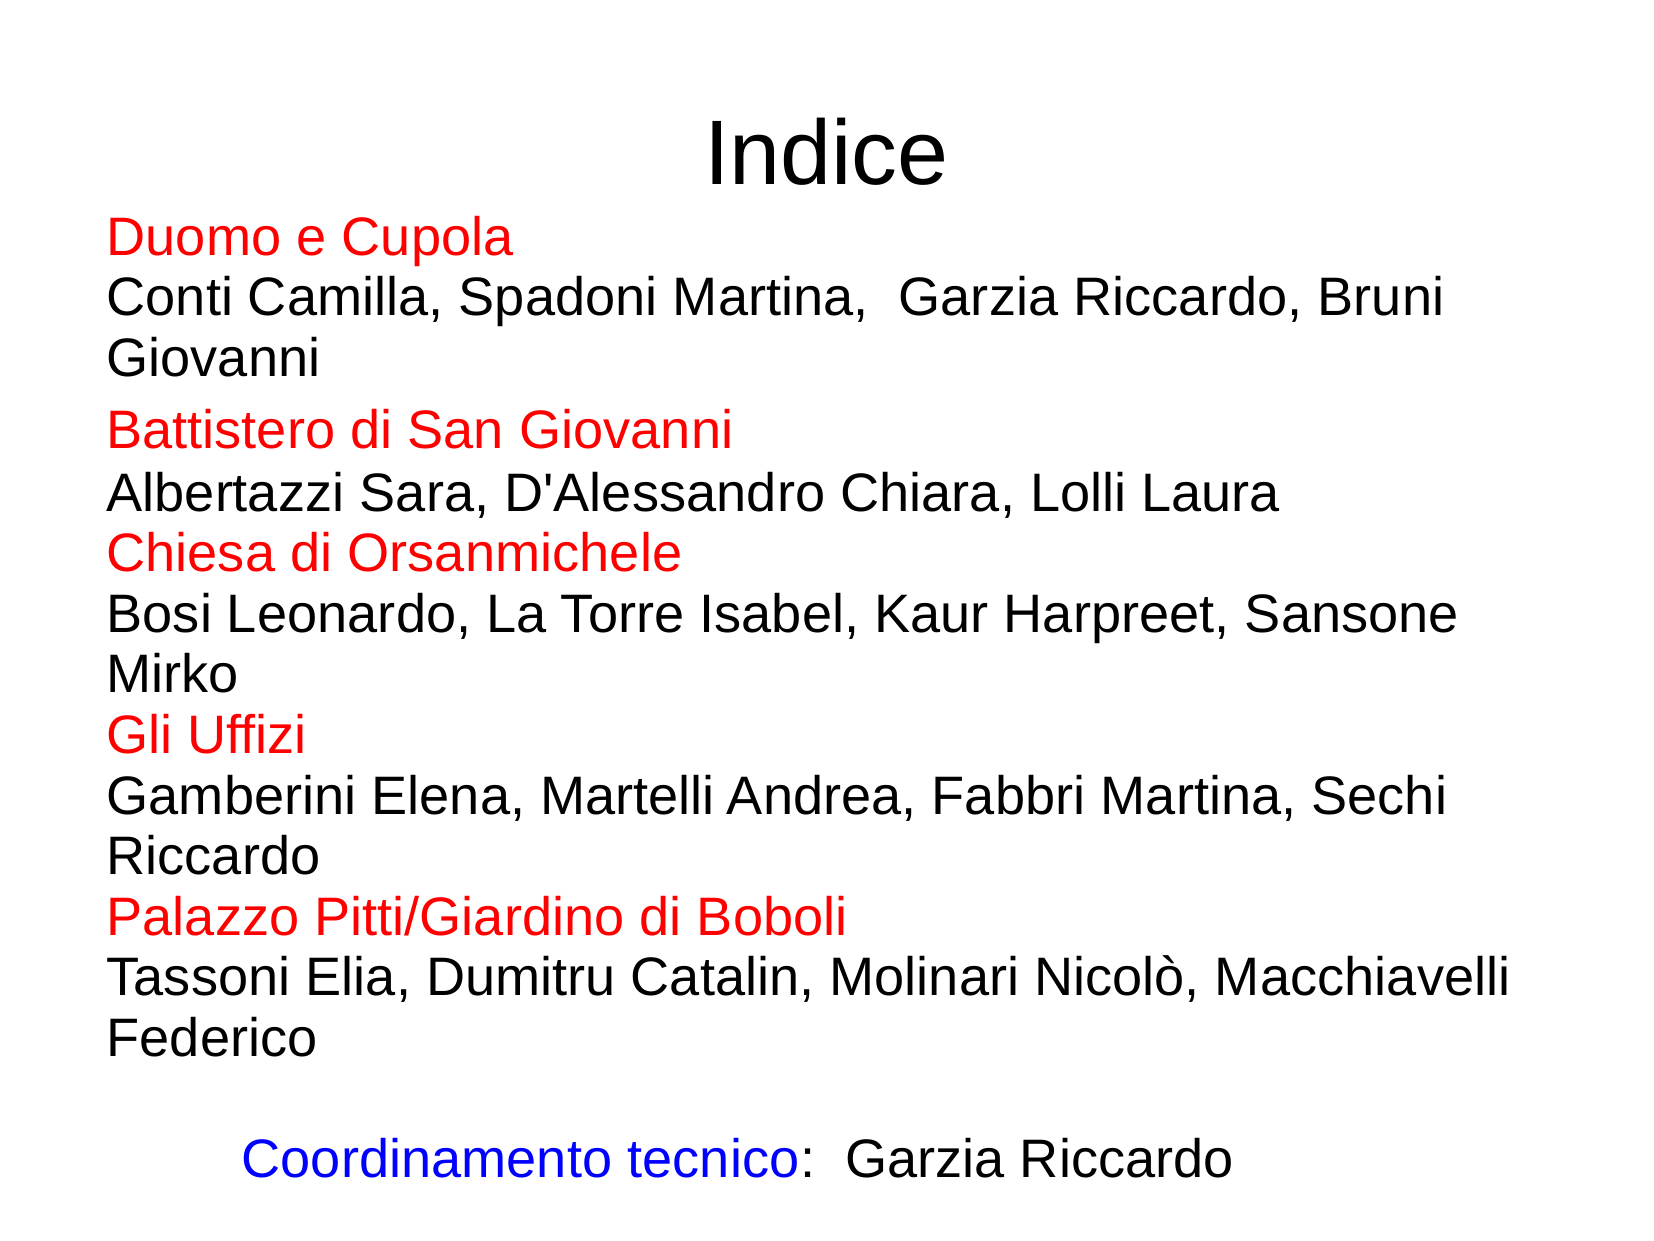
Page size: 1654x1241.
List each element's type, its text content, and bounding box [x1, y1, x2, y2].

subtitle Duomo e Cupola Conti Camilla, Spadoni Martina, Garzia Riccardo, Bruni Giovanni Battistero di San Giovanni Albertazzi Sara, D'Alessandro Chiara, Lolli Laura Chiesa di Orsanmichele Bosi Leonardo, La Torre Isabel, Kaur Harpreet, Sansone Mirko Gli Uffizi Gamberini Elena, Martelli Andrea, Fabbri Martina, Sechi Riccardo Palazzo Pitti/Giardino di Boboli Tassoni Elia, Dumitru Catalin, Molinari Nicolò, Macchiavelli Federico Coordinamento tecnico: Garzia Riccardo [106, 205, 1595, 1189]
title Indice [82, 49, 1571, 257]
